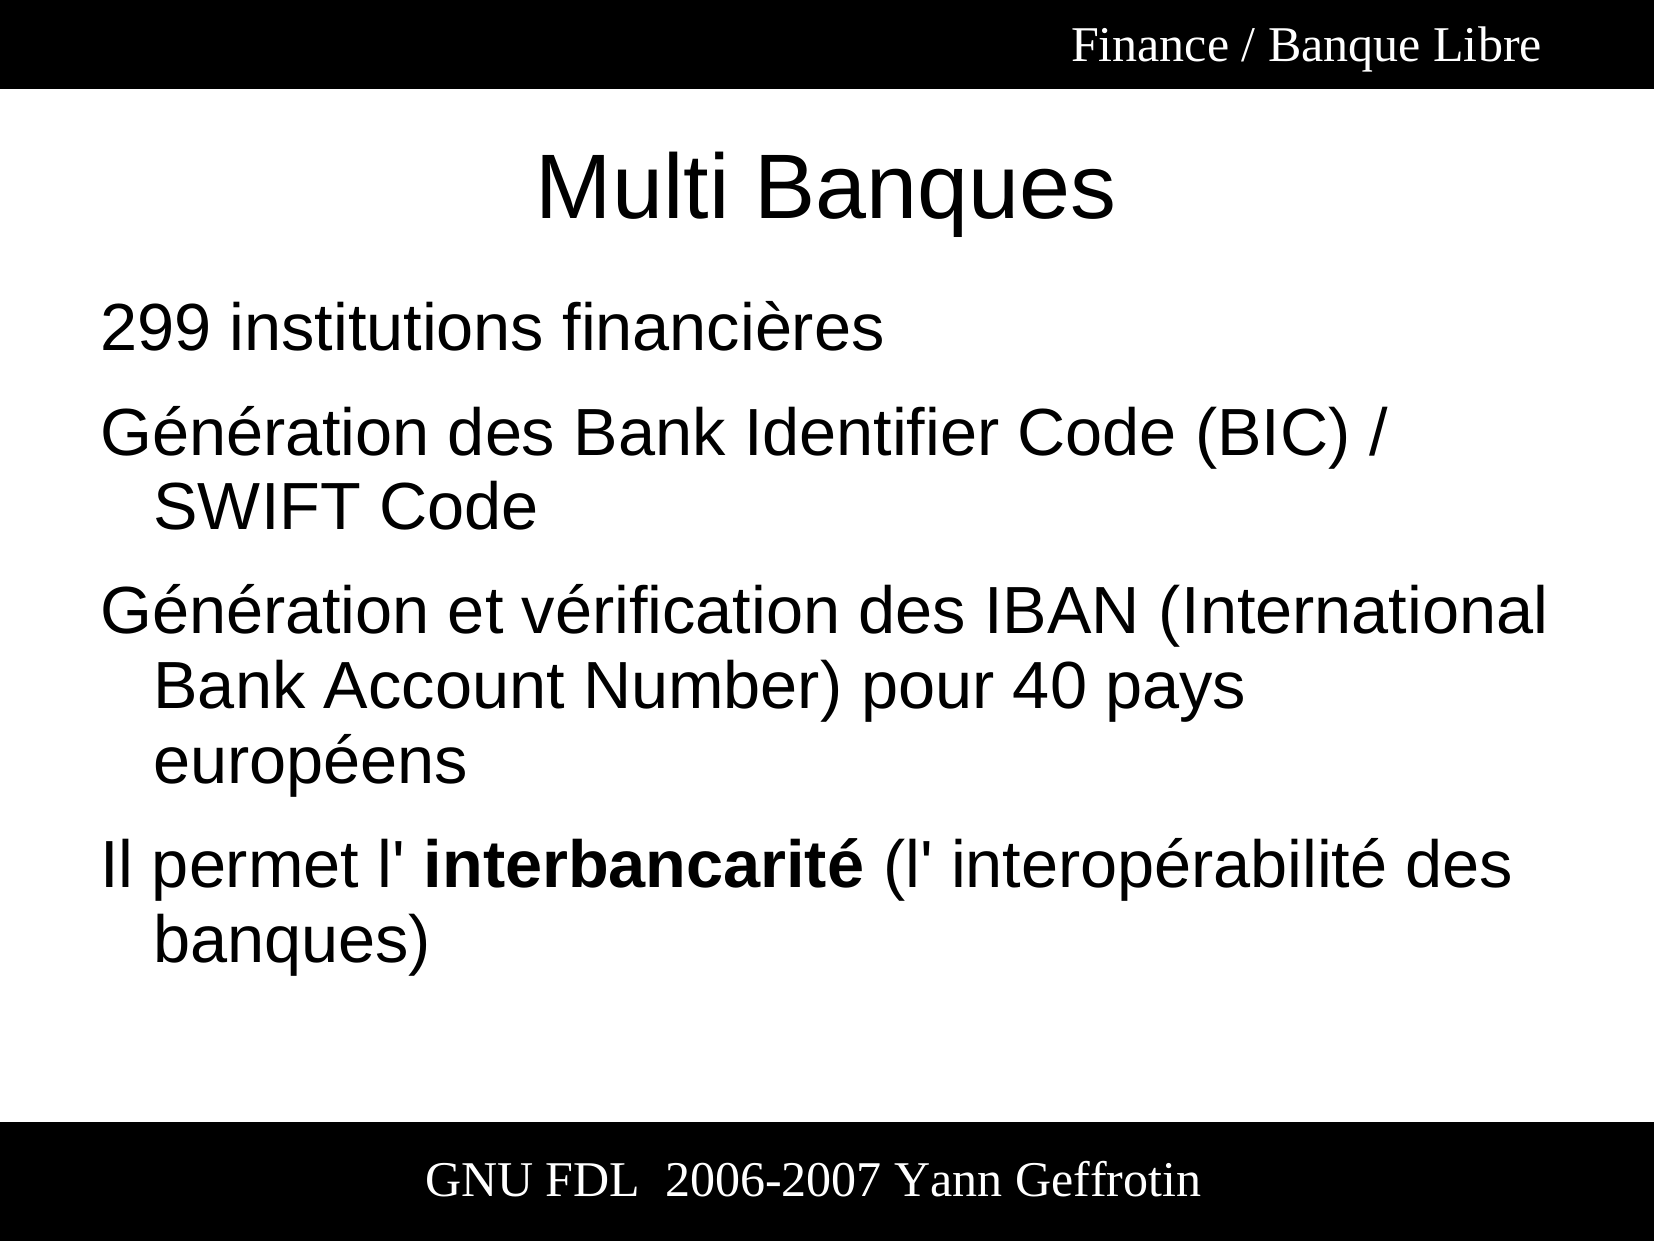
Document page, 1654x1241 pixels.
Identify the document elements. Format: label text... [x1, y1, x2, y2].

title Multi Banques [82, 118, 1571, 257]
list 299 institutions financières Génération des Bank Identifier Code (BIC) / SWIFT Code Génération et vérification des IBAN (International Bank Account Number) pour 40 pays européens Il permet l' interbancarité (l' interopérabilité des banques) [82, 290, 1571, 1109]
